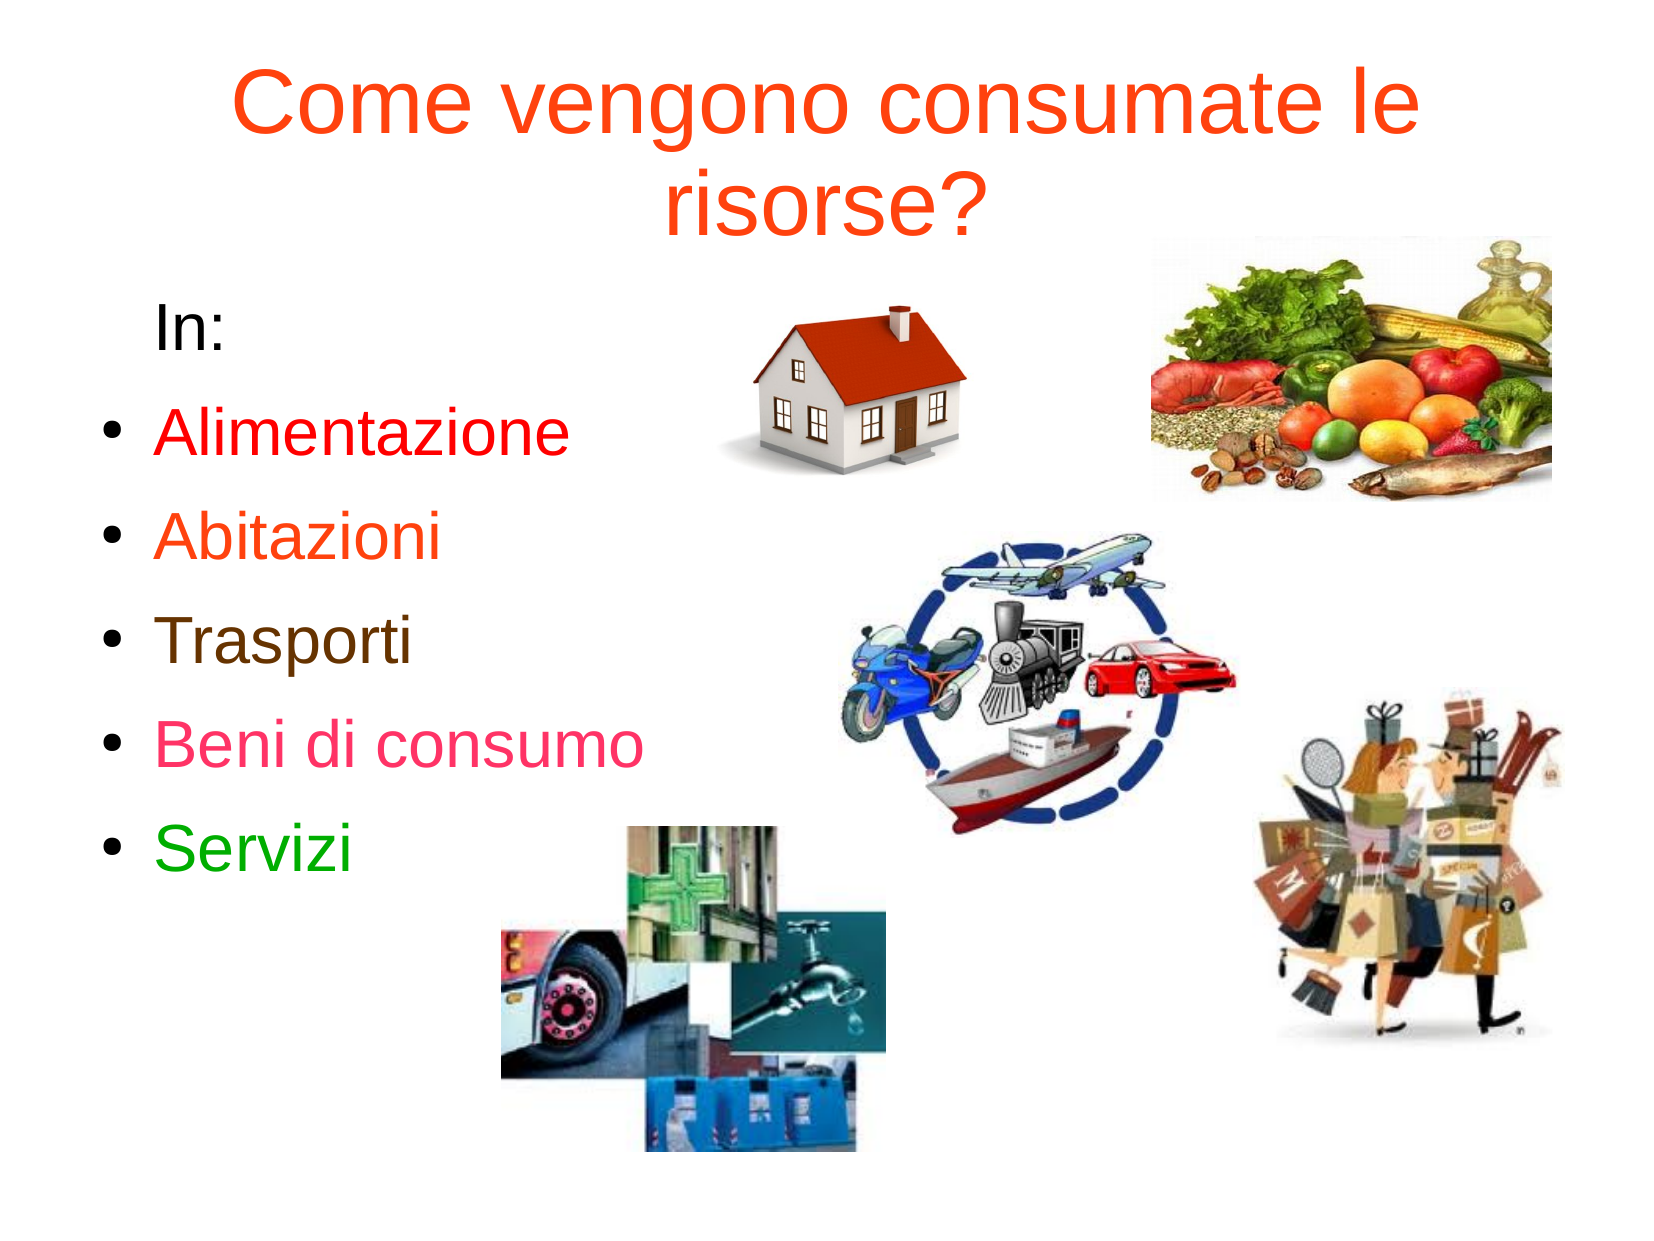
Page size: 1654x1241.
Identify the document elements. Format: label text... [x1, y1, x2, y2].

title Come vengono consumate le risorse? [82, 49, 1571, 257]
picture [708, 292, 1004, 502]
list In: Alimentazione Abitazioni Trasporti Beni di consumo Servizi [82, 290, 1571, 1109]
picture [1252, 687, 1565, 1063]
picture [501, 531, 1241, 1152]
picture [1151, 236, 1552, 502]
